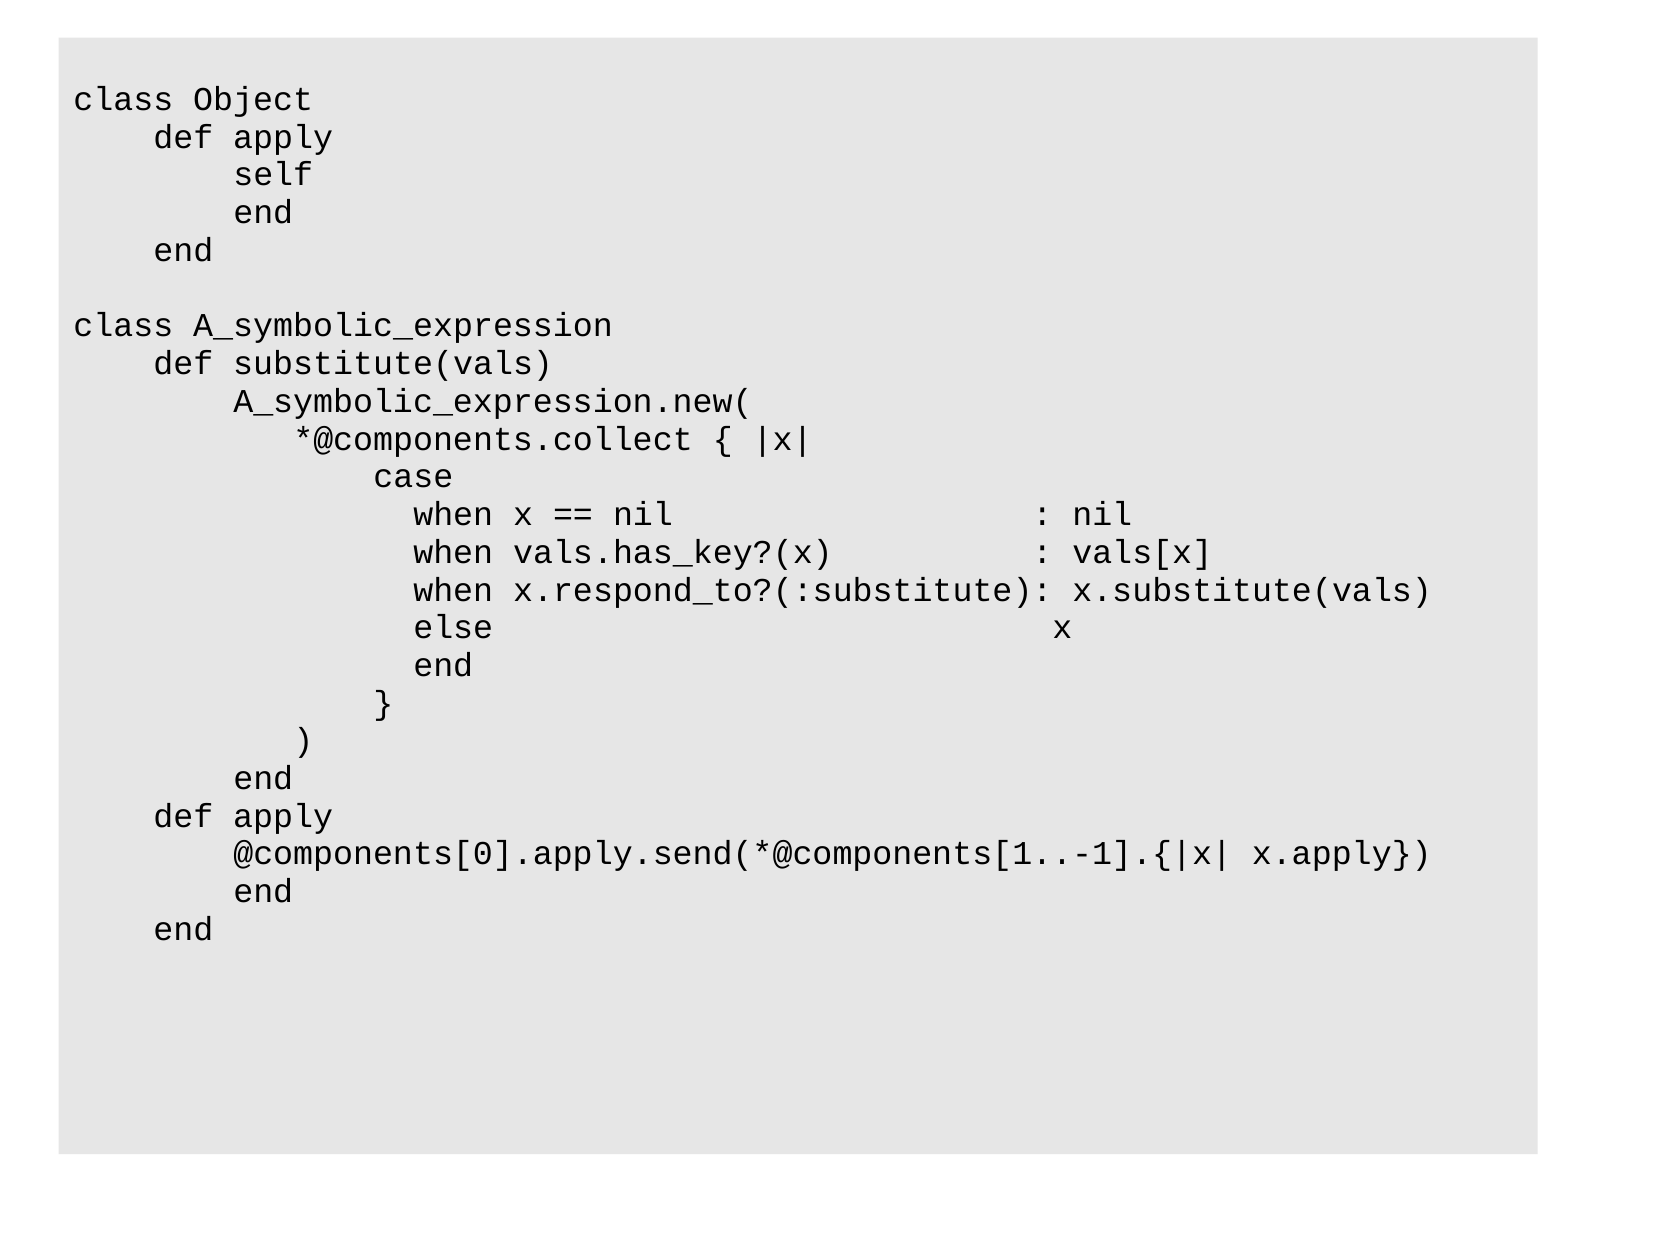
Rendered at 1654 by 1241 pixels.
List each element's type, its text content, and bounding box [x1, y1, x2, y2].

text_box class Object def apply self end end class A_symbolic_expression def substitute(vals) A_symbolic_expression.new( *@components.collect { |x| case when x == nil : nil when vals.has_key?(x) : vals[x] when x.respond_to?(:substitute): x.substitute(vals) else x end } ) end def apply @components[0].apply.send(*@components[1..-1].{|x| x.apply}) end end [58, 37, 1538, 1155]
